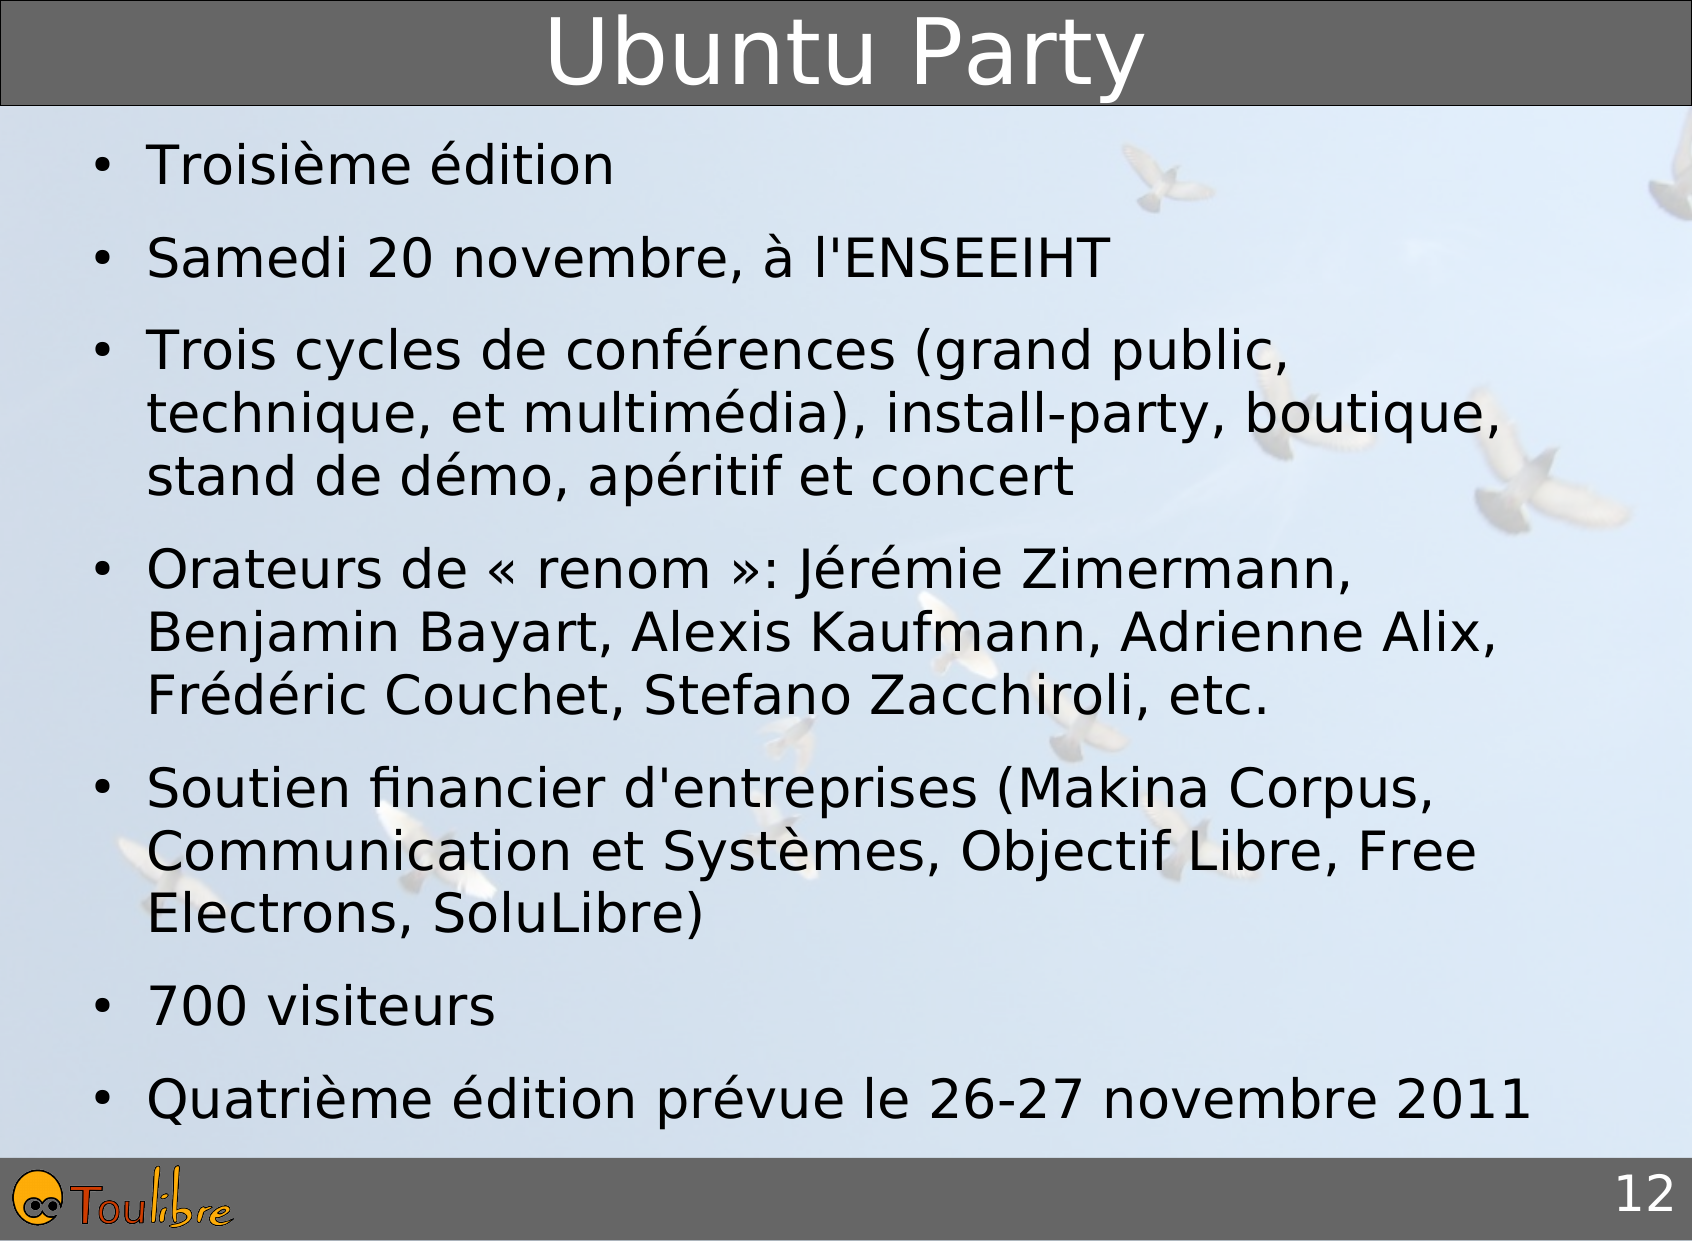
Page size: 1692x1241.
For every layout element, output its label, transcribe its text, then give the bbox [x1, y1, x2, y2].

list Troisième édition Samedi 20 novembre, à l'ENSEEIHT Trois cycles de conférences (grand public, technique, et multimédia), install-party, boutique, stand de démo, apéritif et concert Orateurs de « renom »: Jérémie Zimermann, Benjamin Bayart, Alexis Kaufmann, Adrienne Alix, Frédéric Couchet, Stefano Zacchiroli, etc. Soutien financier d'entreprises (Makina Corpus, Communication et Systèmes, Objectif Libre, Free Electrons, SoluLibre) 700 visiteurs Quatrième édition prévue le 26-27 novembre 2011 [75, 134, 1598, 1161]
title Ubuntu Party [0, 0, 1692, 107]
picture [12, 1165, 234, 1228]
